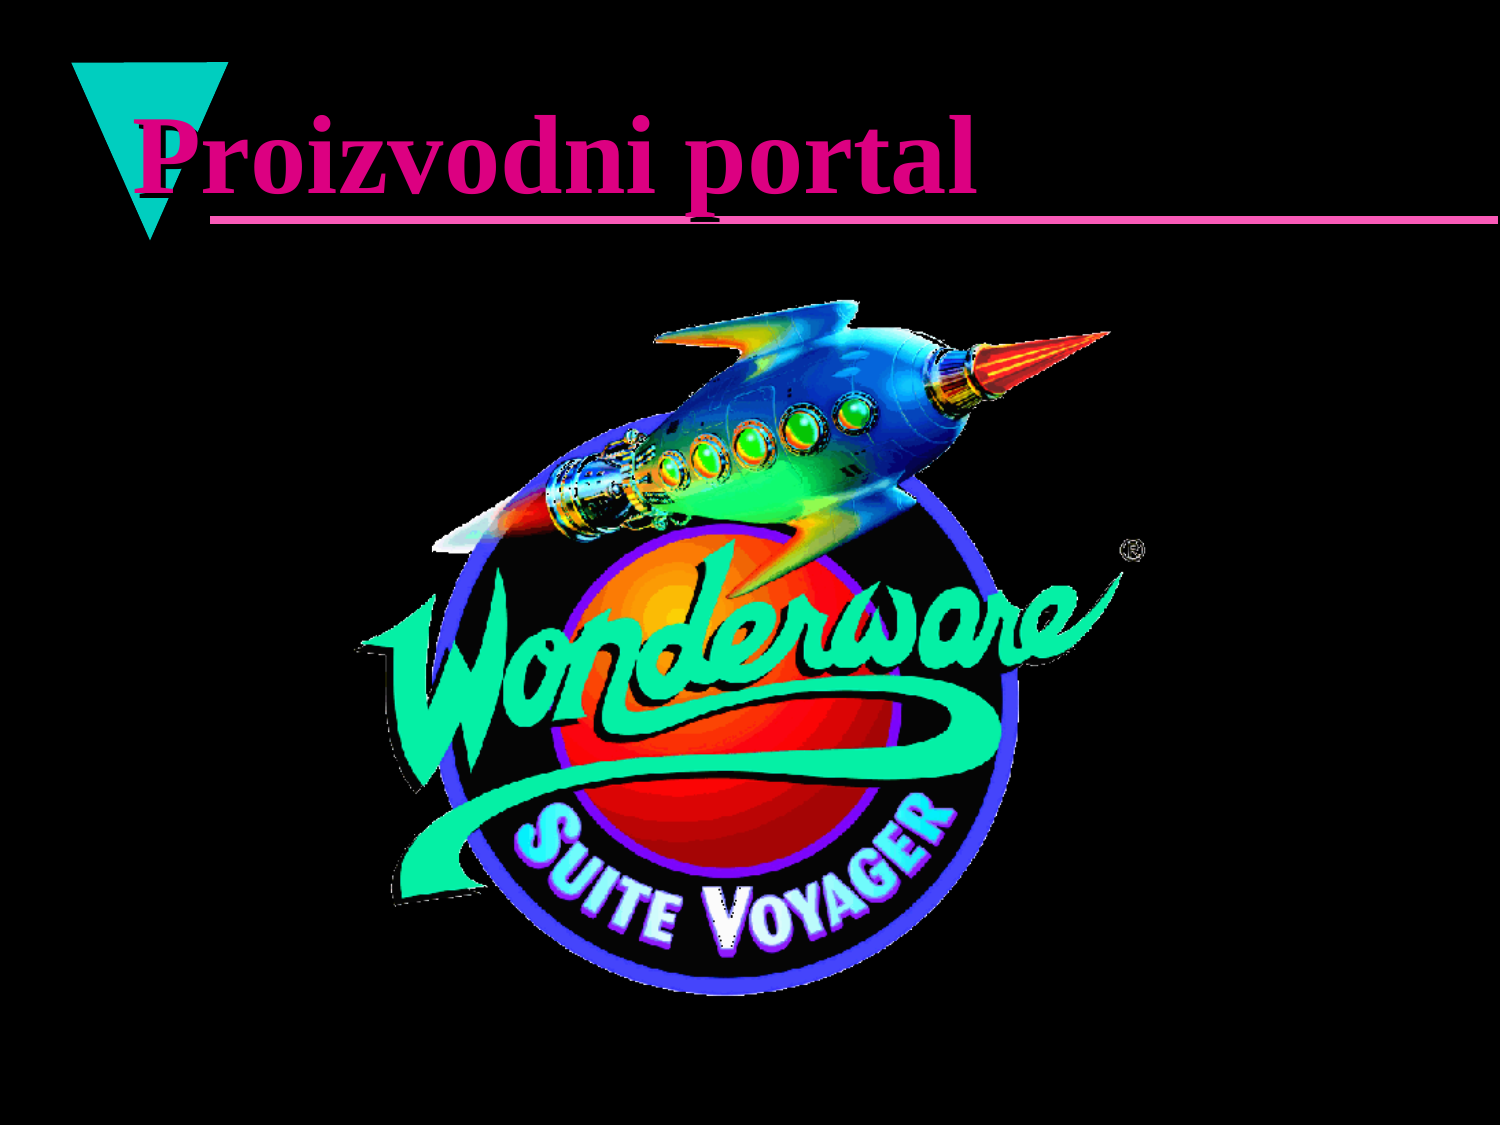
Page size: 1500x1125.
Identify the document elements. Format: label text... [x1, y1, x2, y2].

picture [303, 249, 1217, 1065]
title Proizvodni portal [117, 63, 1500, 251]
